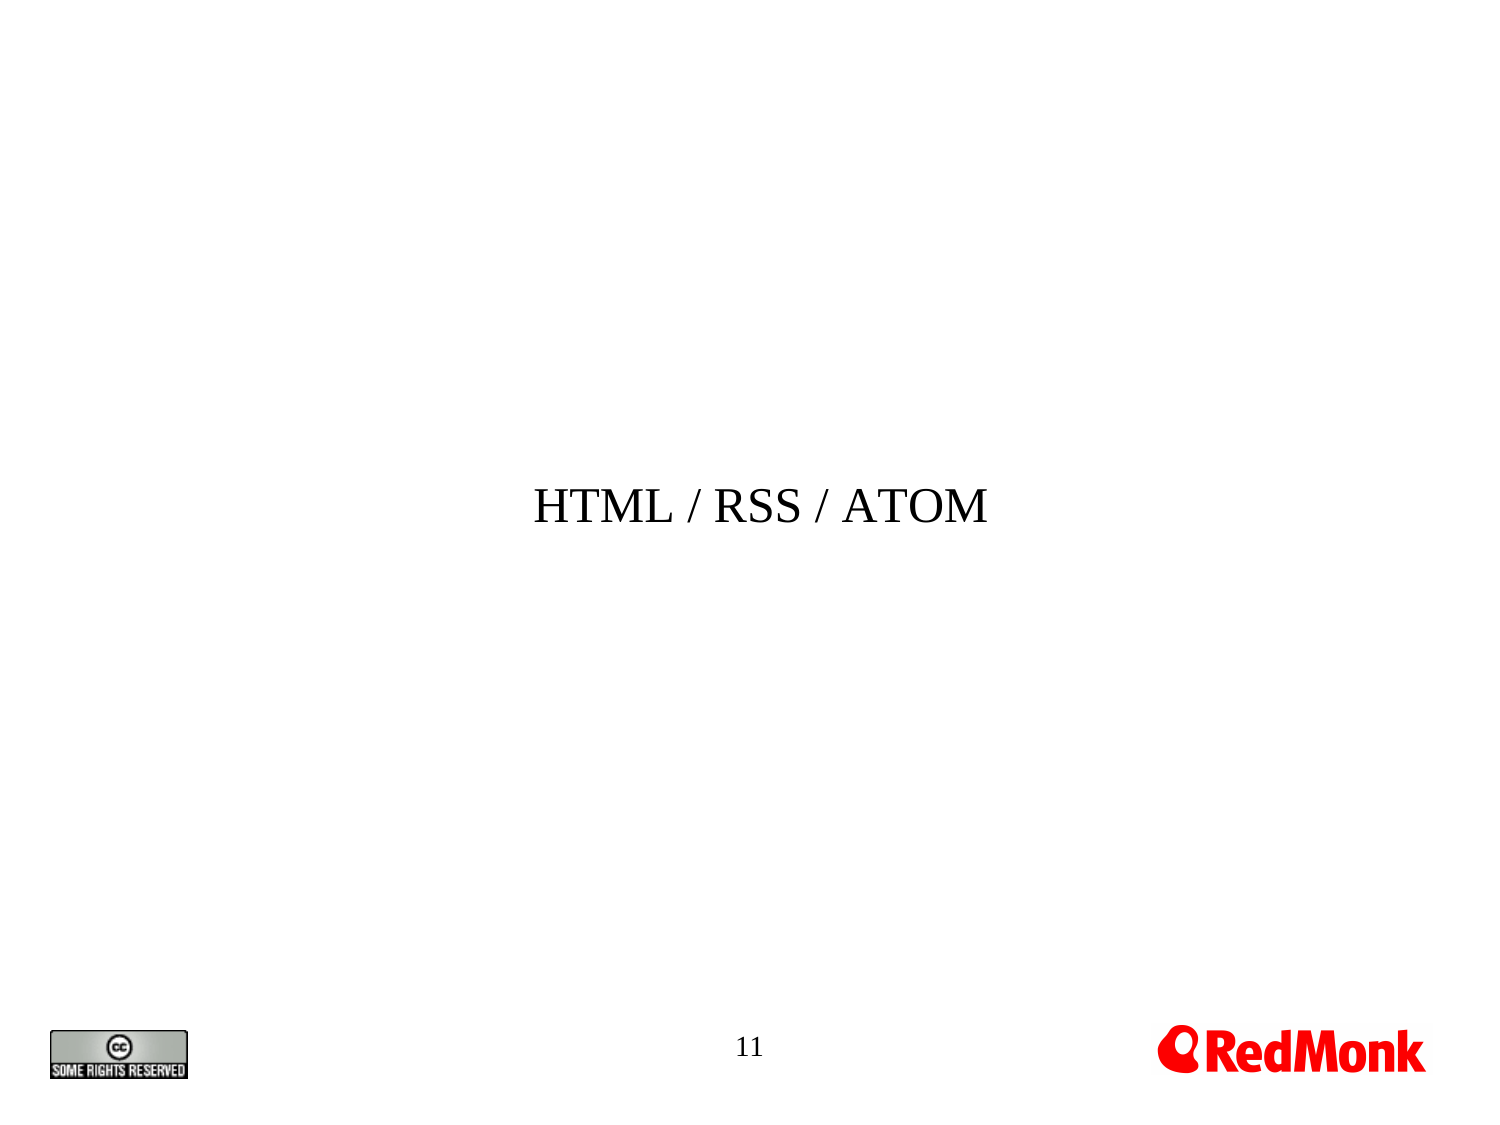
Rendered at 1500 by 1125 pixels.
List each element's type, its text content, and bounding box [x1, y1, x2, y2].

picture [1151, 1023, 1433, 1075]
picture [50, 1030, 188, 1079]
text_box HTML / RSS / ATOM [518, 489, 1119, 560]
